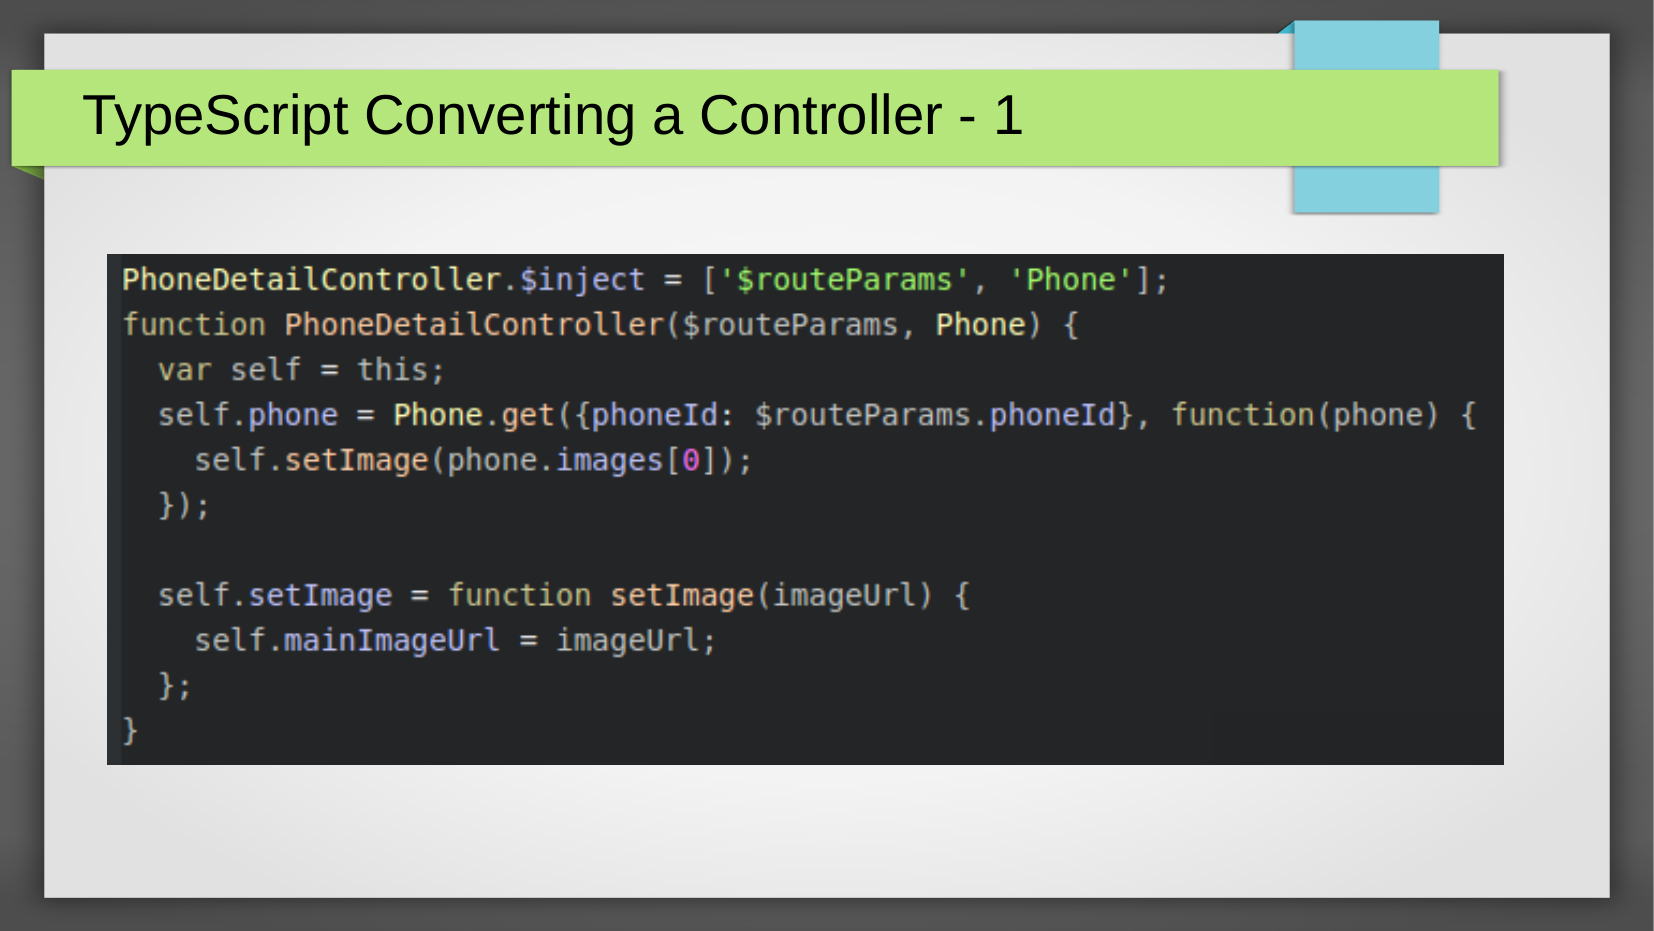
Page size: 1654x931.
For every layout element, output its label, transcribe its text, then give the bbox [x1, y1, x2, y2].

picture [0, 0, 1654, 931]
title TypeScript Converting a Controller - 1 [82, 70, 1264, 160]
